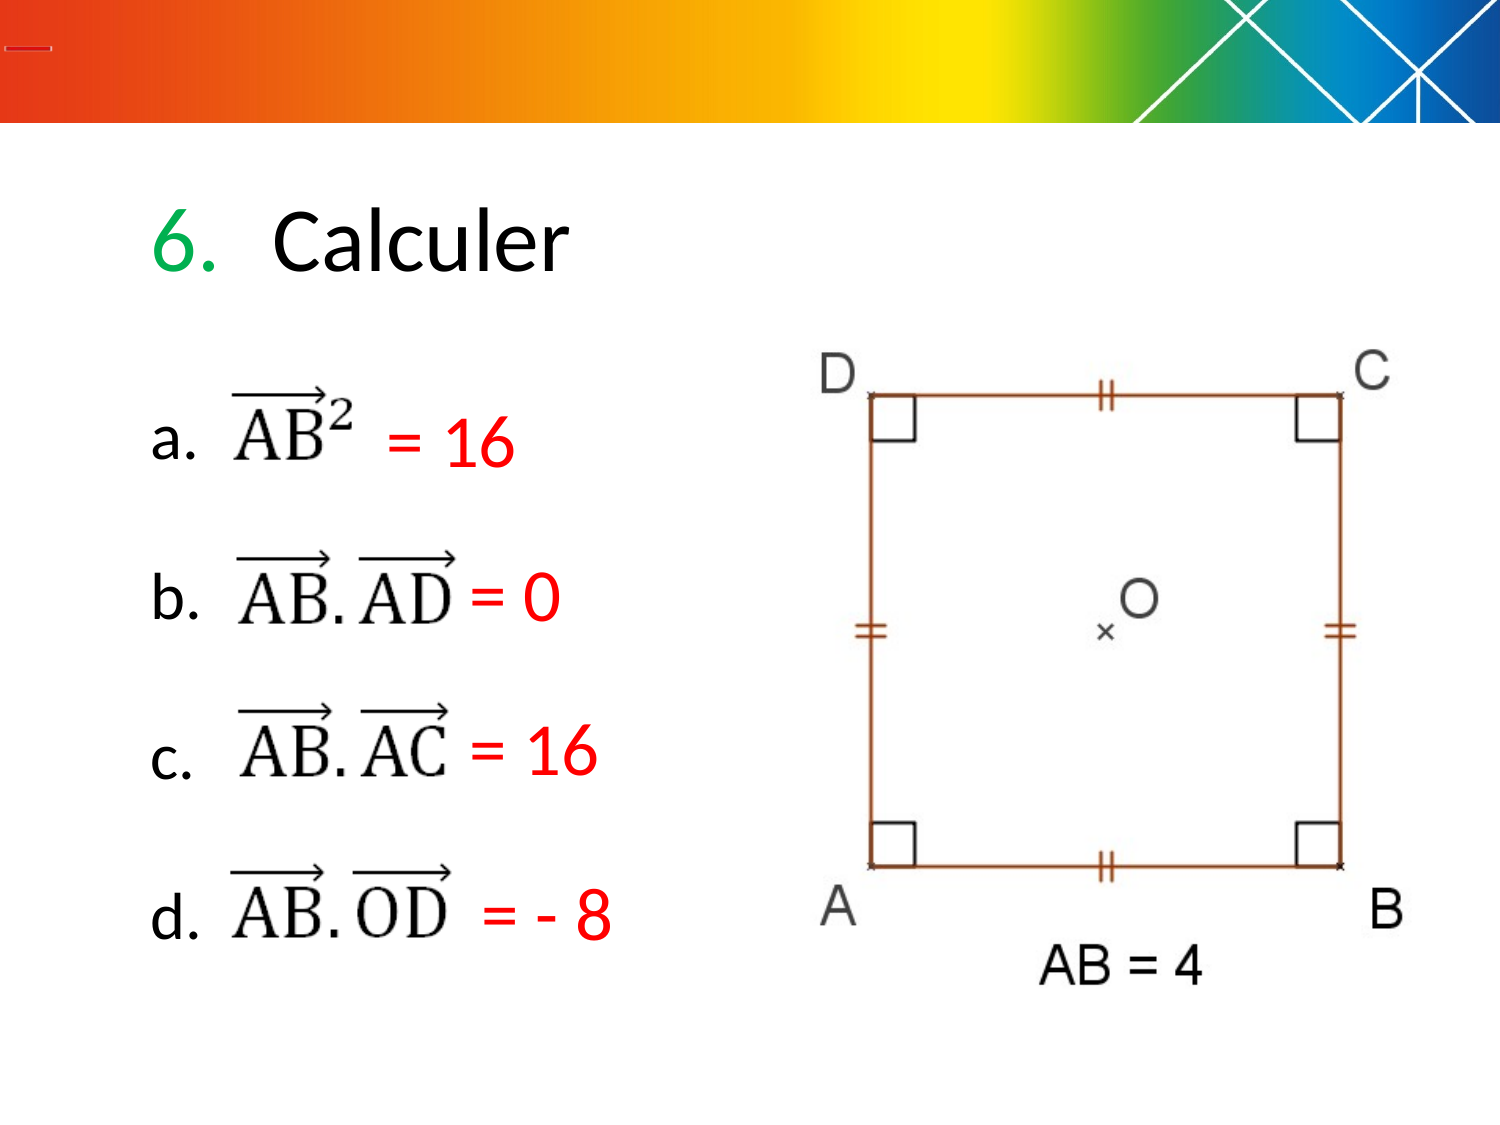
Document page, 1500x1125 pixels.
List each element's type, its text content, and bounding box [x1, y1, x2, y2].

picture [218, 373, 374, 479]
title Calculer [135, 163, 1425, 305]
picture [218, 680, 482, 794]
text_box = 0 [454, 538, 656, 645]
picture [1340, 0, 1500, 123]
text_box = 16 [454, 692, 656, 799]
picture [0, 0, 1359, 123]
text_box = - 8 [466, 857, 668, 964]
picture [218, 537, 472, 646]
picture [761, 337, 1465, 1007]
text_box a. b. c. d. [135, 385, 987, 1125]
picture [218, 857, 466, 952]
text_box = 16 [372, 385, 573, 491]
